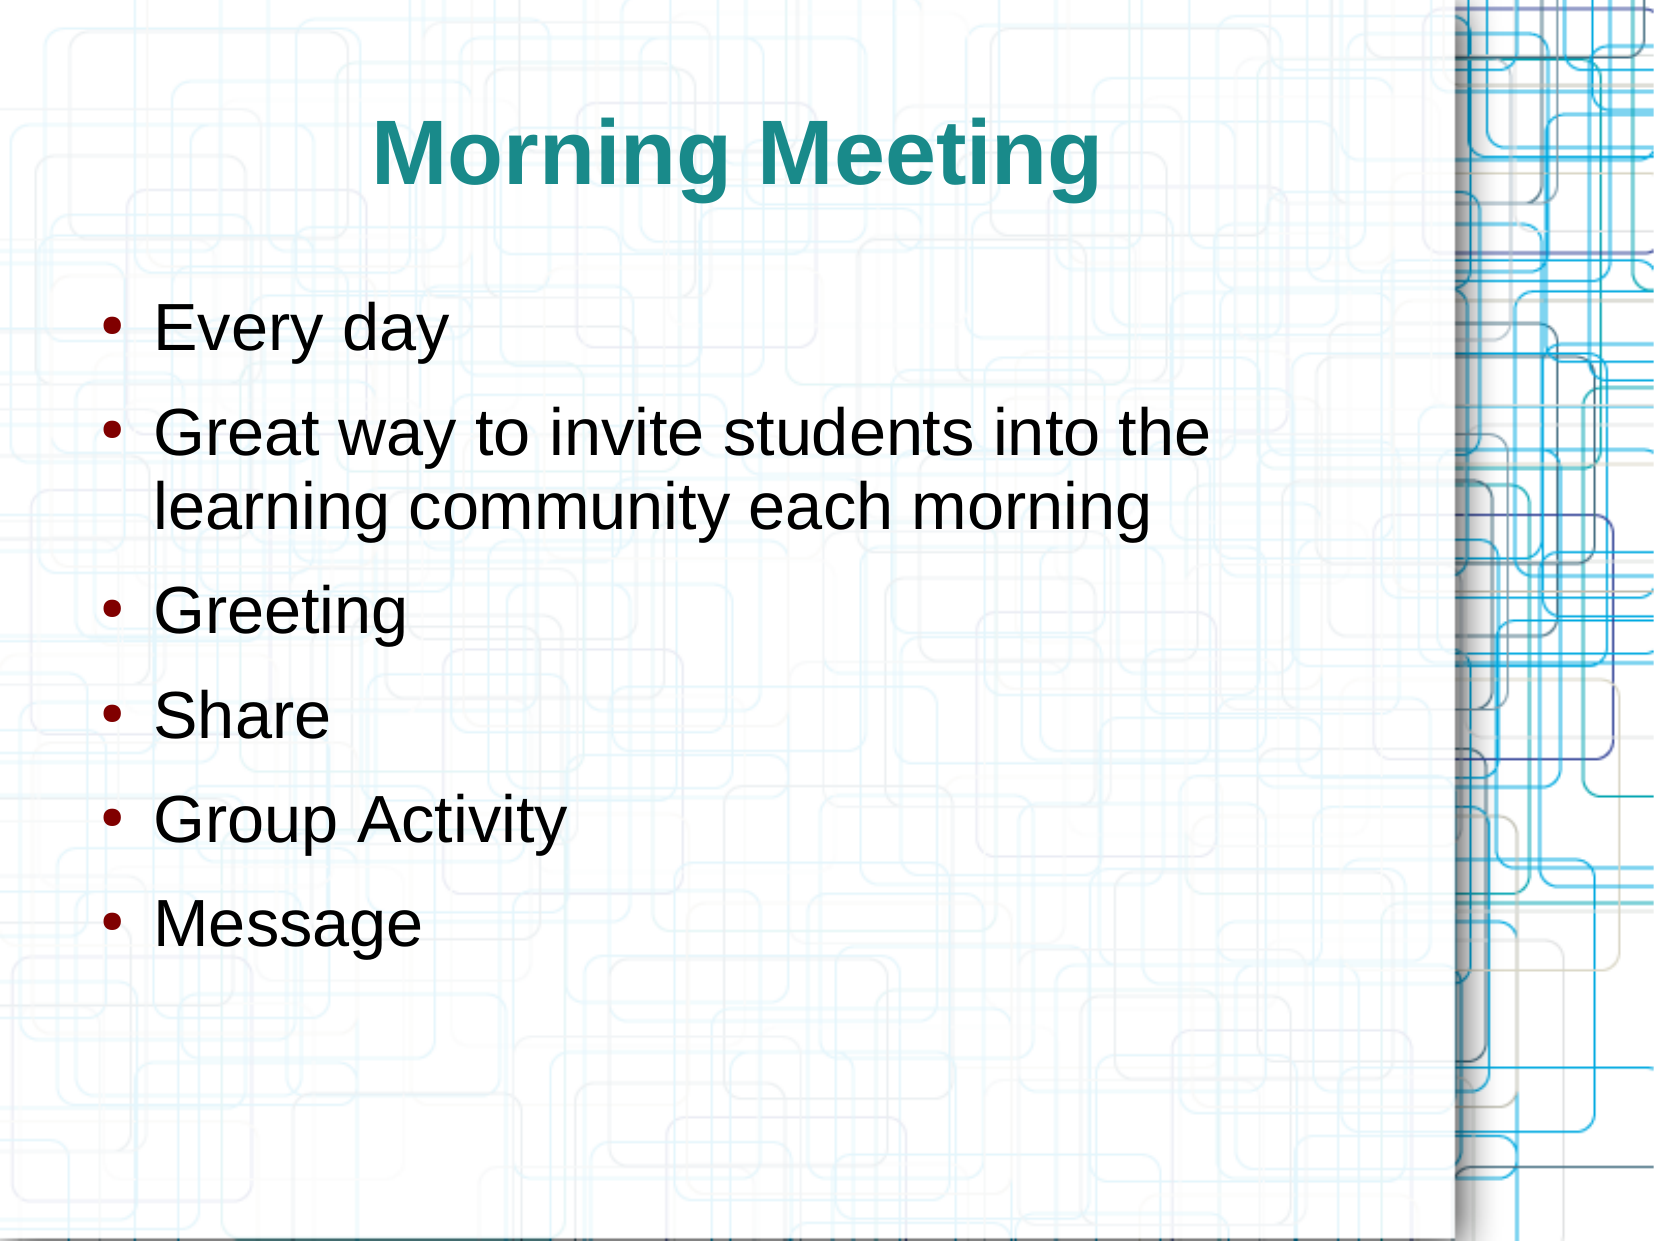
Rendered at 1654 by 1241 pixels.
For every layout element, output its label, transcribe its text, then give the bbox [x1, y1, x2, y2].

picture [0, 0, 1654, 1241]
list Every day Great way to invite students into the learning community each morning Greeting Share Group Activity Message [82, 290, 1418, 1109]
title Morning Meeting [59, 49, 1418, 257]
